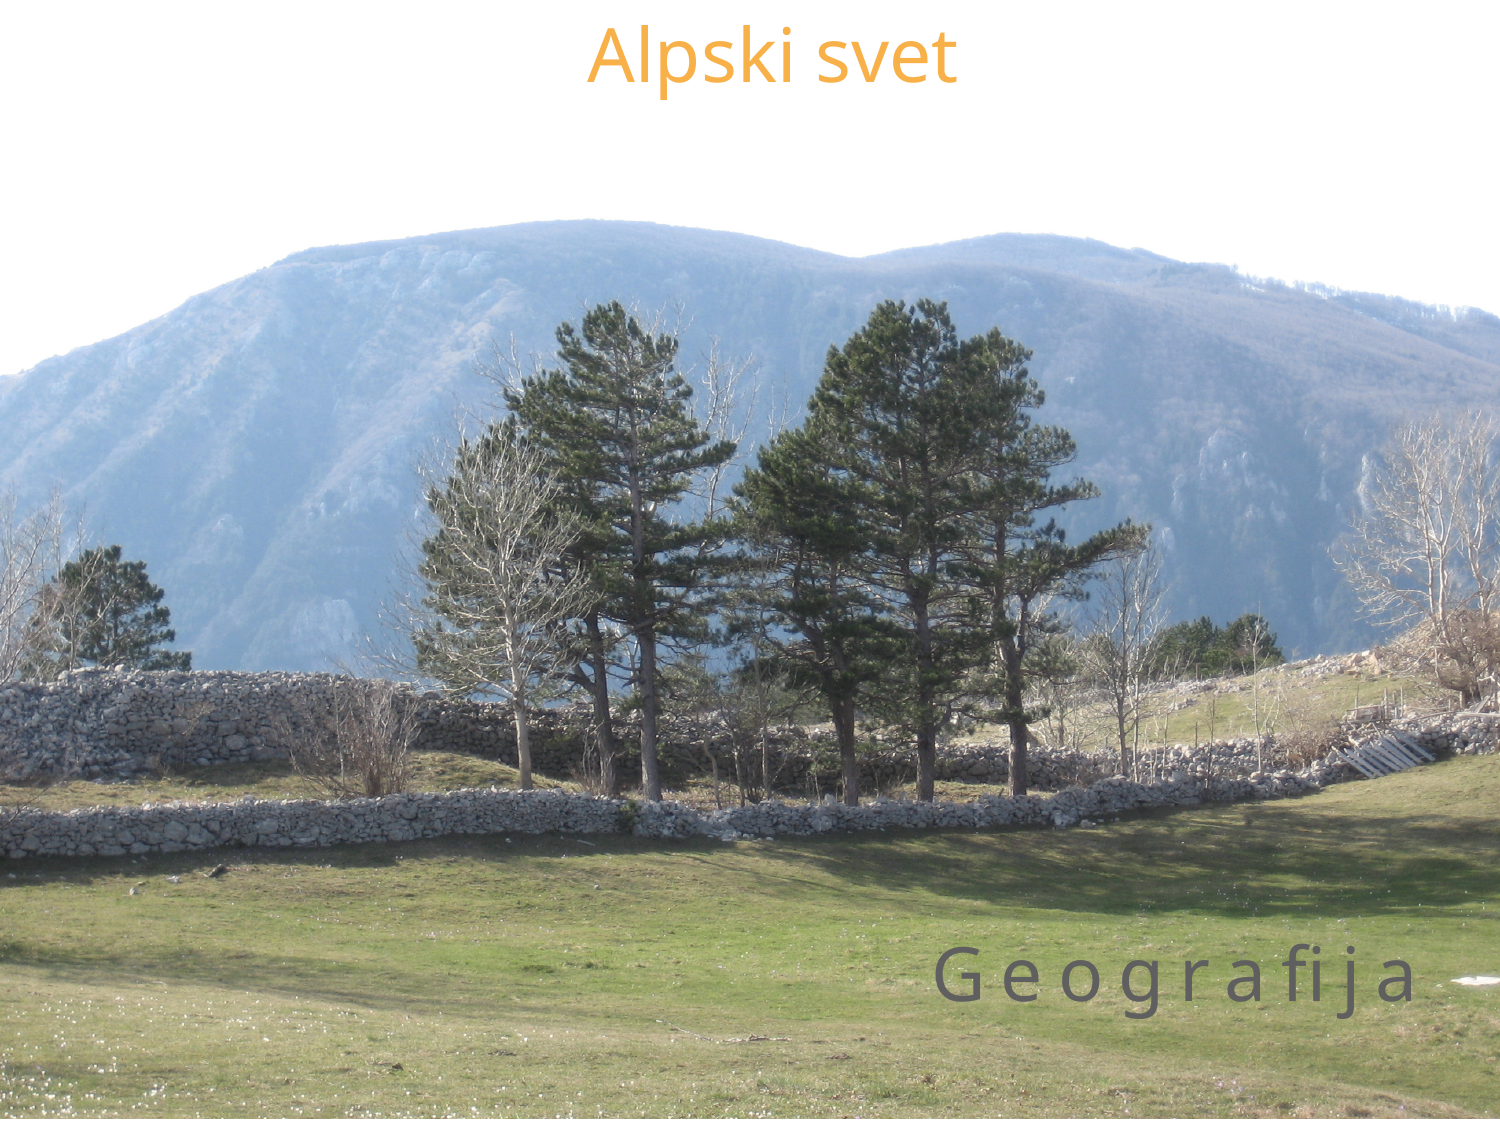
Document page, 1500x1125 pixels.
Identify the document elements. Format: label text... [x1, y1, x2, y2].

picture [0, 0, 1500, 1119]
text_box Alpski svet [230, 0, 1317, 201]
text_box Geografija [903, 739, 1446, 1059]
